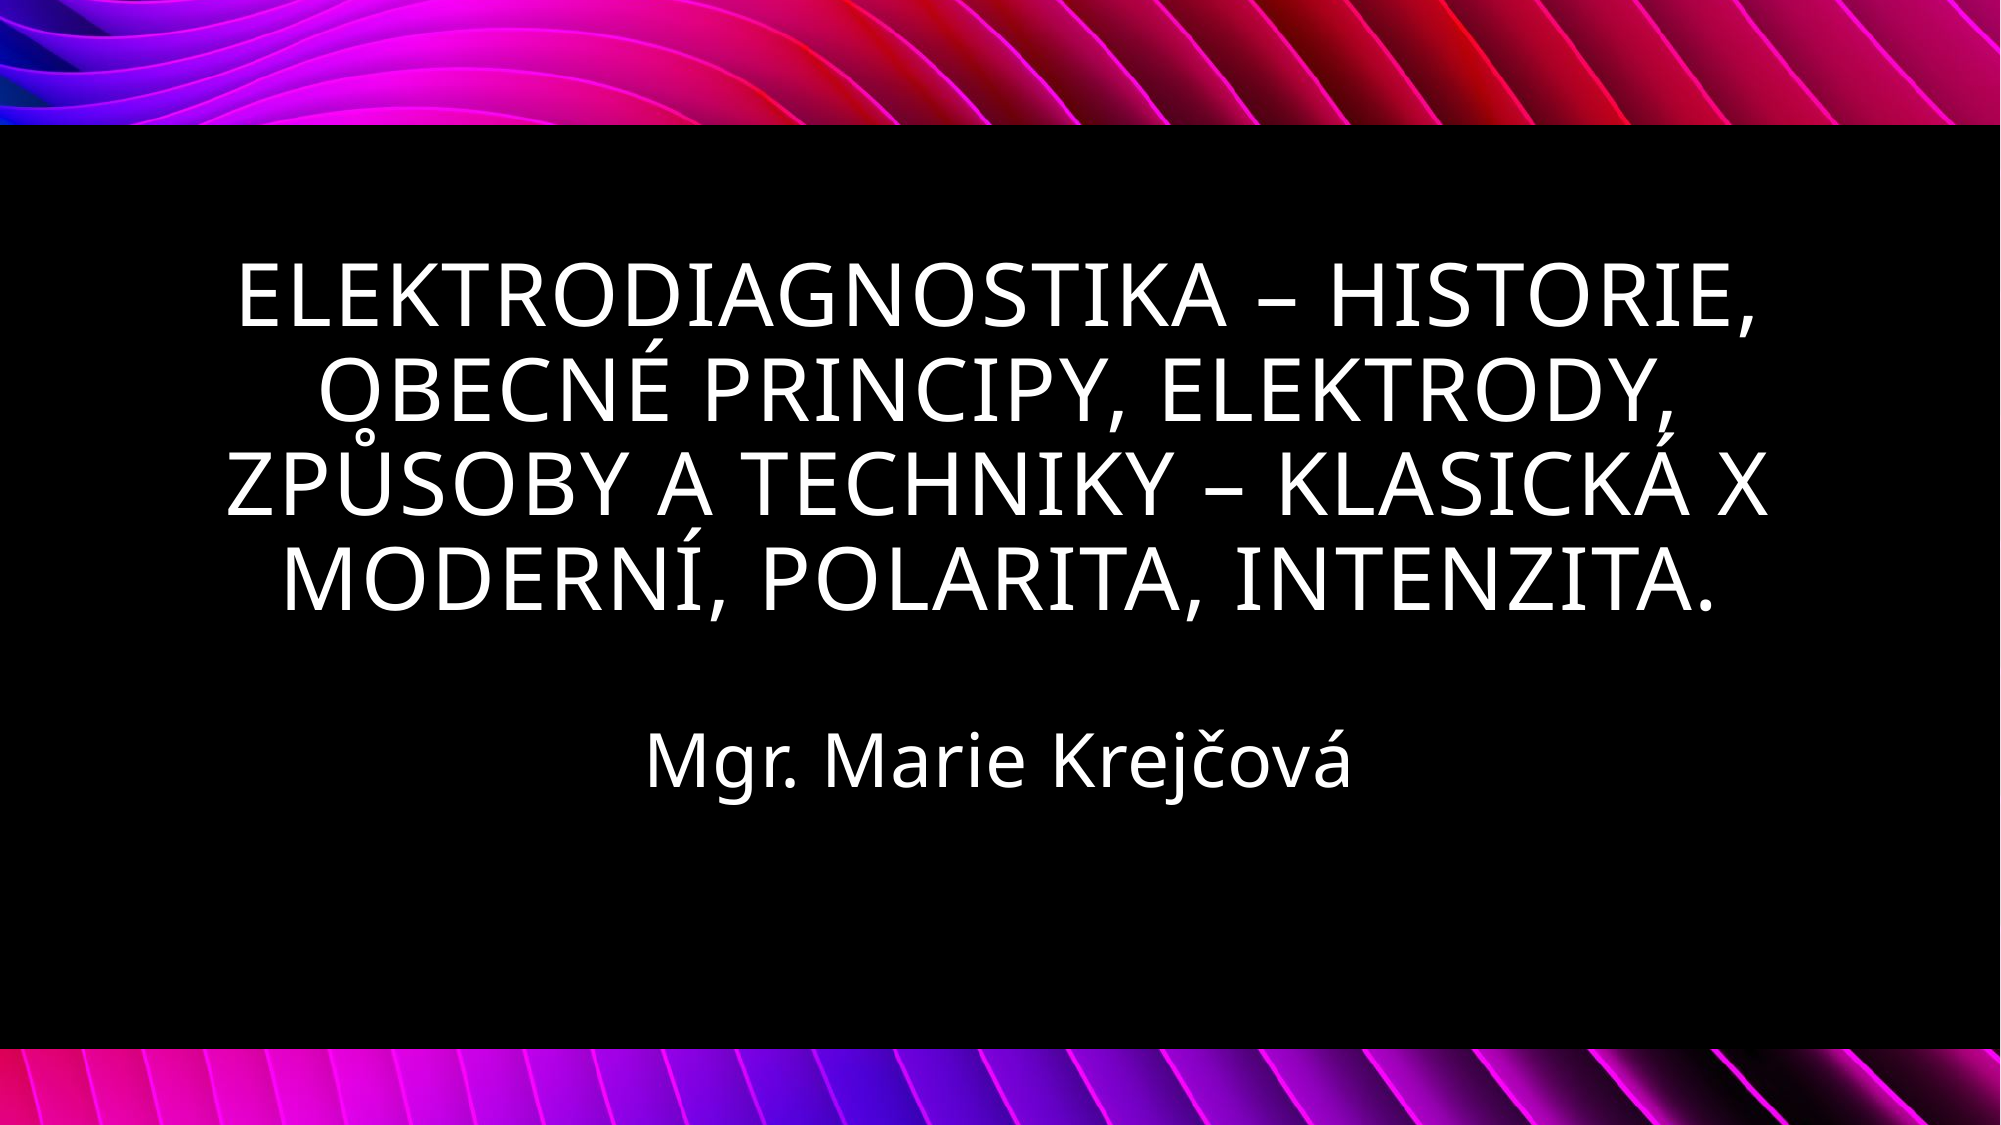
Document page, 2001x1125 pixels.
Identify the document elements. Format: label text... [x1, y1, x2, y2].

text_box [0, 125, 2000, 1048]
subtitle Mgr. Marie Krejčová [157, 704, 1842, 914]
title Elektrodiagnostika – historie, obecné principy, elektrody, způsoby a techniky – klasická x moderní, polarita, intenzita. [157, 243, 1842, 685]
picture [0, 0, 2000, 125]
picture [0, 1048, 2000, 1125]
